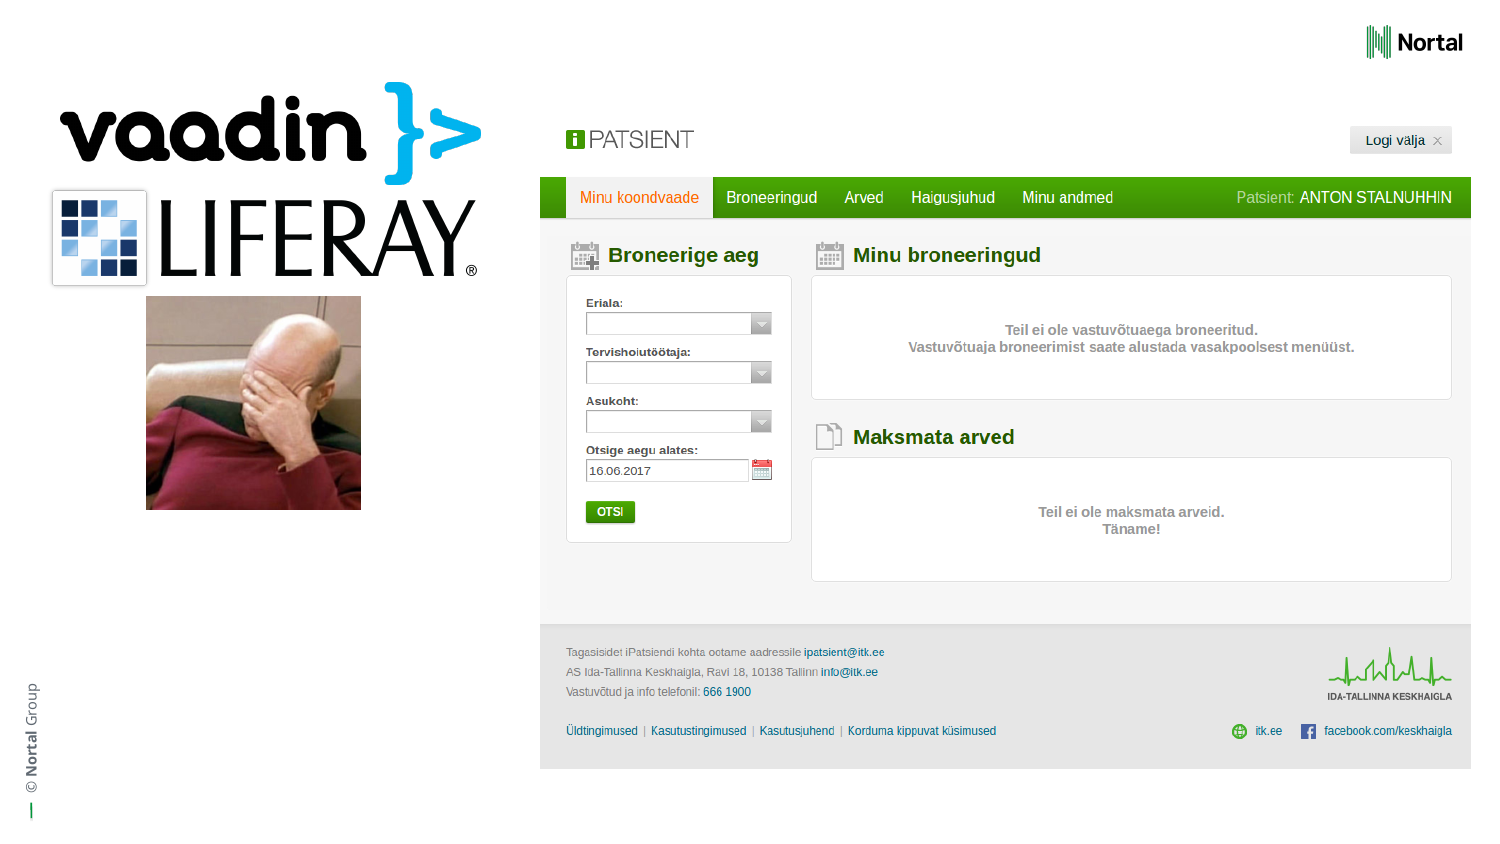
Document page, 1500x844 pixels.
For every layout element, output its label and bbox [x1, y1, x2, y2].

picture [45, 82, 481, 292]
picture [146, 296, 361, 511]
picture [540, 104, 1471, 769]
